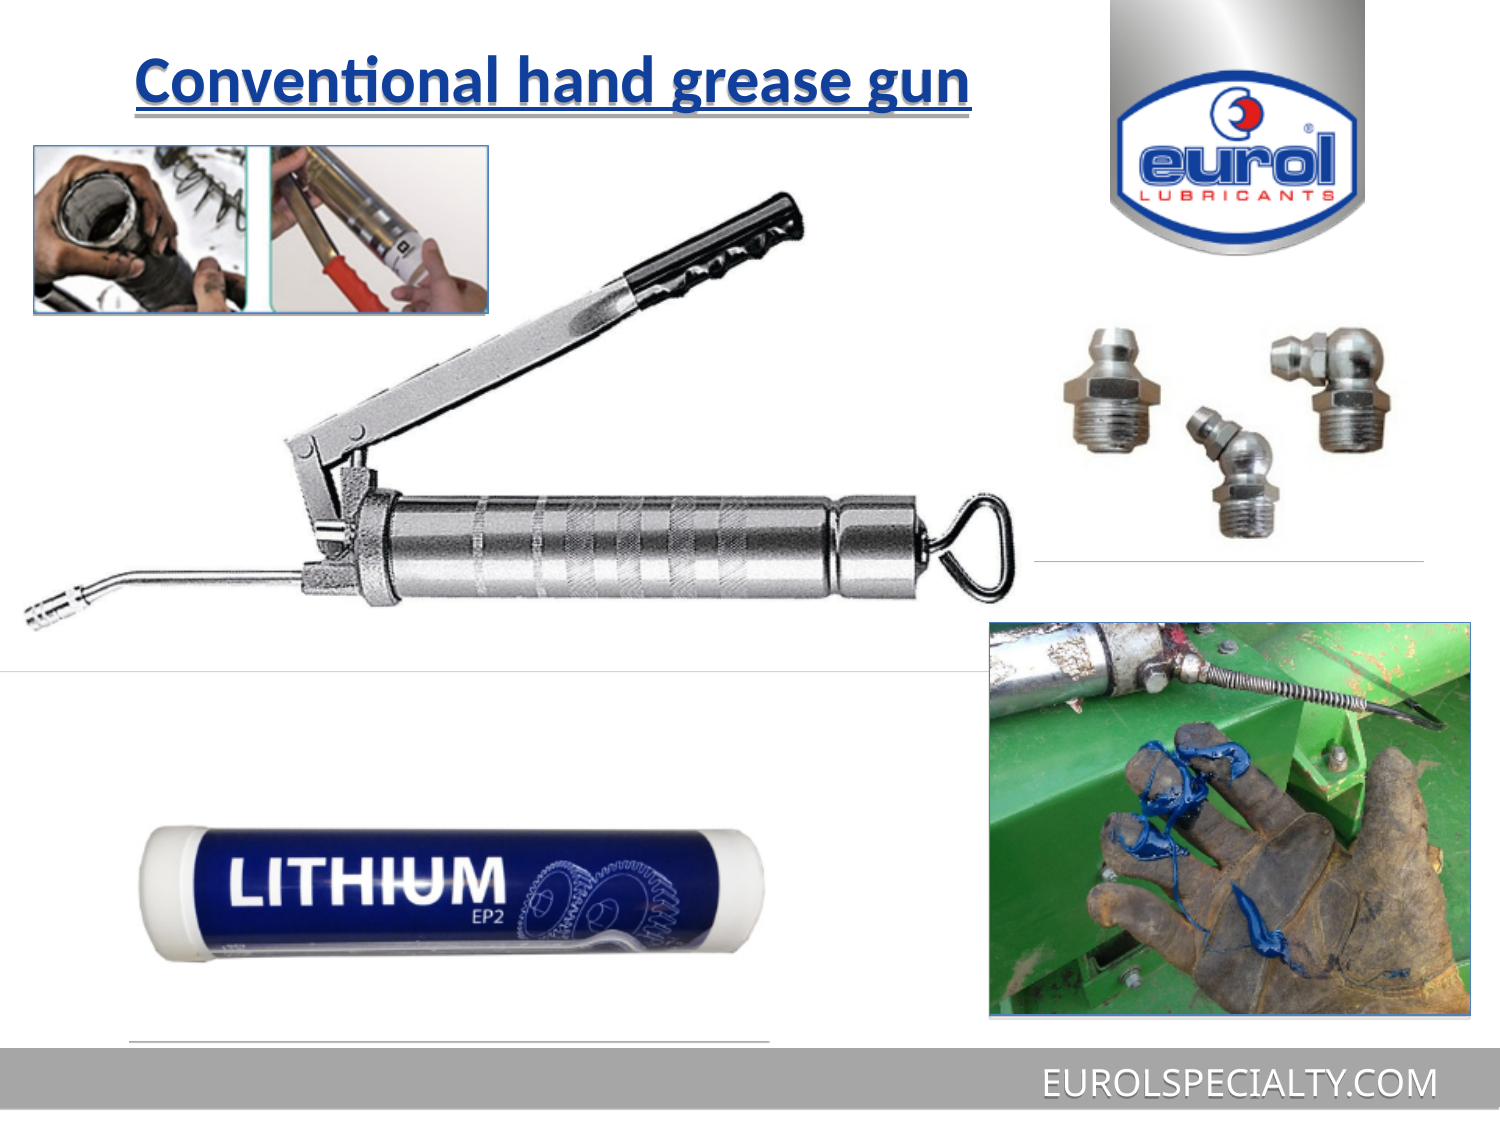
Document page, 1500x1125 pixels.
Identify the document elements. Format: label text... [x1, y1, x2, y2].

picture [990, 623, 1470, 1015]
picture [129, 762, 772, 1041]
picture [0, 145, 1426, 671]
text_box Conventional hand grease gun [135, 35, 1093, 146]
